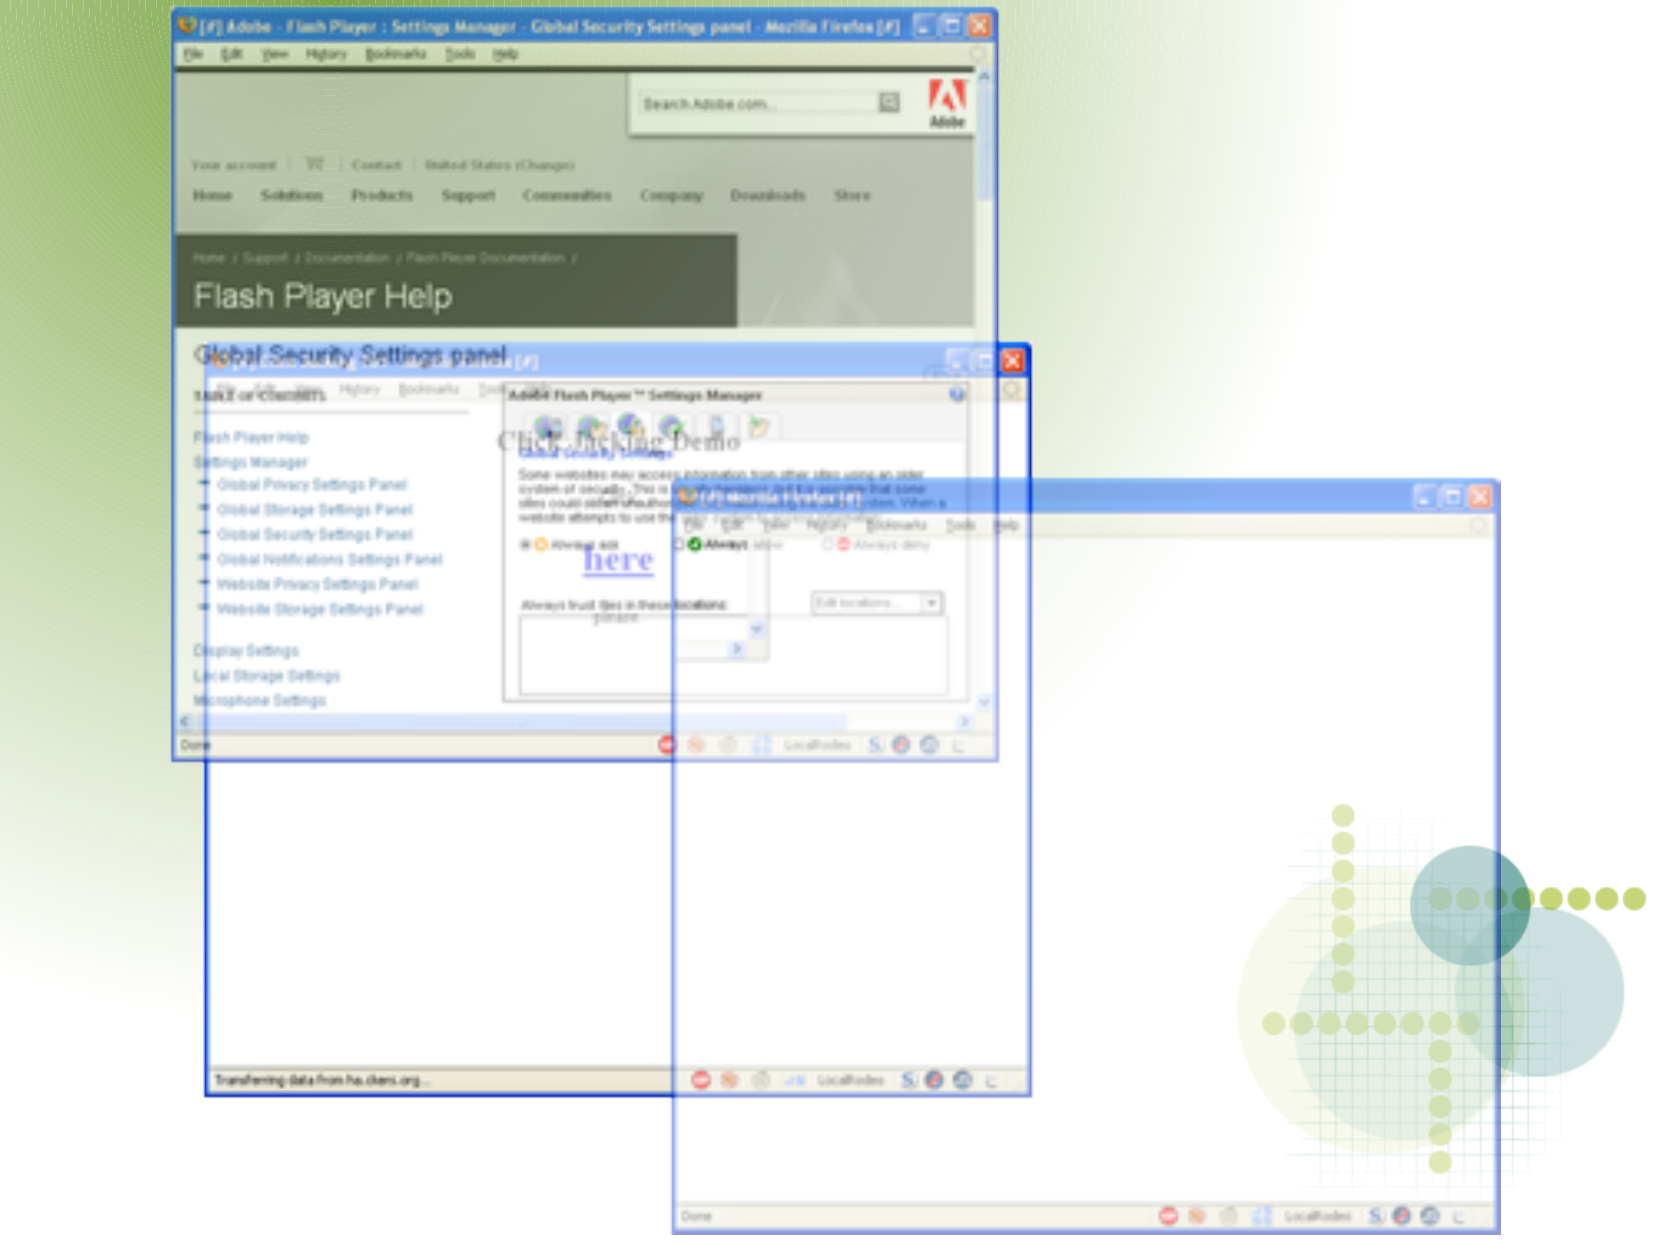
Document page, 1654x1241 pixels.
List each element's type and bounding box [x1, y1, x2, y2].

picture [165, 4, 1654, 1235]
